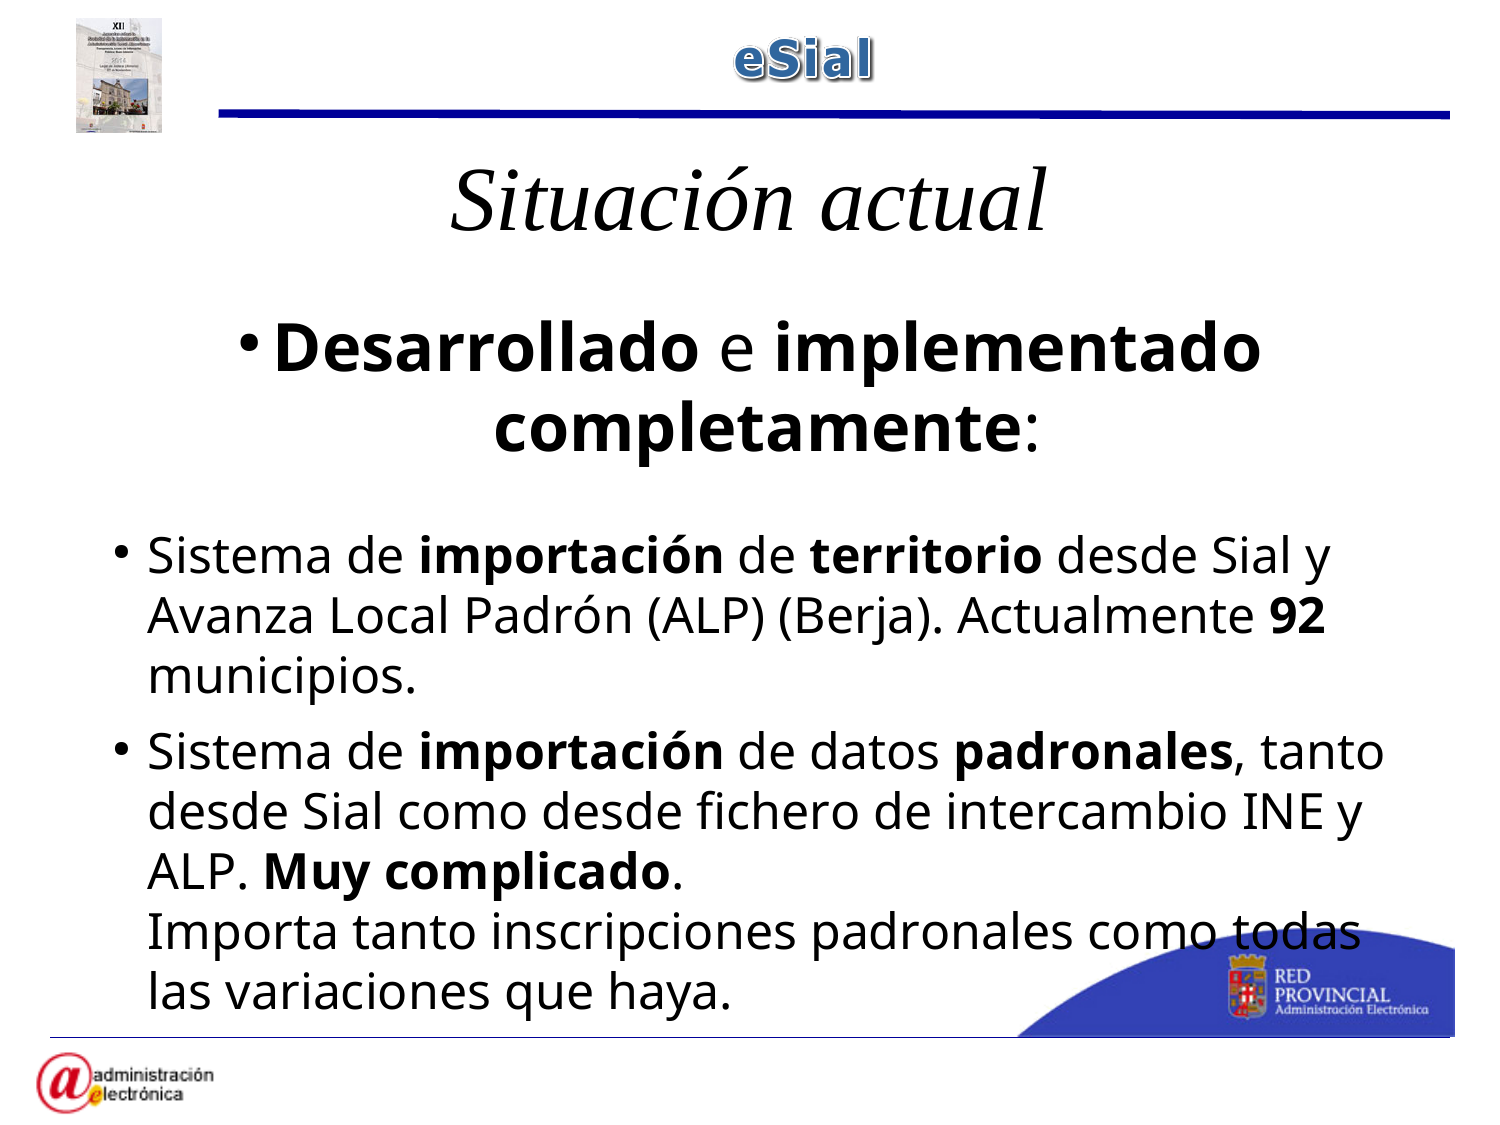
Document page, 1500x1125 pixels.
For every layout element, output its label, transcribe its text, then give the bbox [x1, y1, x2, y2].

subtitle Desarrollado e implementado completamente: Sistema de importación de territorio desde Sial y Avanza Local Padrón (ALP) (Berja). Actualmente 92 municipios. Sistema de importación de datos padronales, tanto desde Sial como desde fichero de intercambio INE y ALP. Muy complicado. Importa tanto inscripciones padronales como todas las variaciones que haya. [112, 304, 1388, 1020]
title Situación actual [112, 99, 1388, 288]
picture [1011, 922, 1455, 1037]
picture [732, 35, 875, 83]
picture [76, 18, 162, 133]
picture [35, 1032, 223, 1116]
